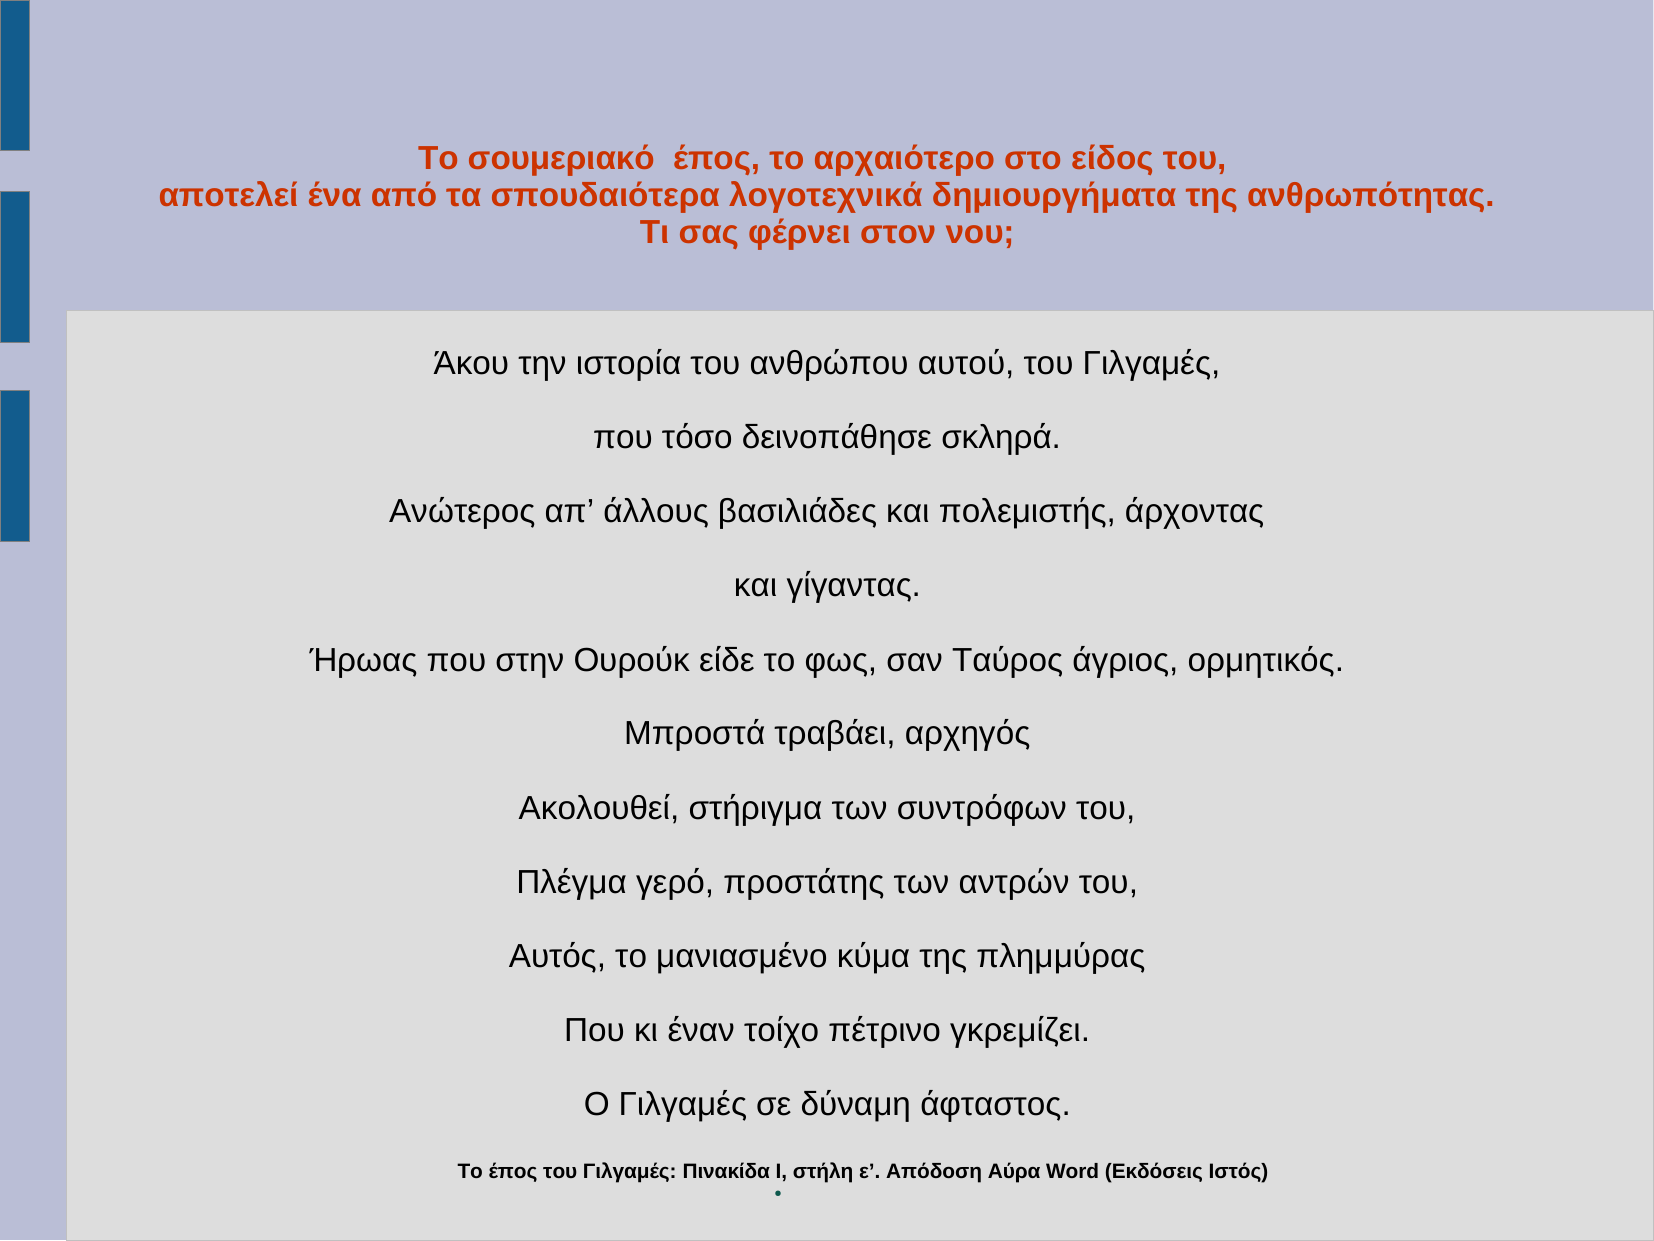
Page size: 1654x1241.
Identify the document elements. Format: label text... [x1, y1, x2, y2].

title Το σουμεριακό έπος, το αρχαιότερο στο είδος του, αποτελεί ένα από τα σπουδαιότερα λογοτεχνικά δημιουργήματα της ανθρωπότητας. Τι σας φέρνει στον νου; [121, 91, 1534, 299]
list Άκου την ιστορία του ανθρώπου αυτού, του Γιλγαμές, που τόσο δεινοπάθησε σκληρά. Ανώτερος απ’ άλλους βασιλιάδες και πολεμιστής, άρχοντας και γίγαντας. Ήρωας που στην Ουρούκ είδε το φως, σαν Ταύρος άγριος, ορμητικός. Μπροστά τραβάει, αρχηγός Ακολουθεί, στήριγμα των συντρόφων του, Πλέγμα γερό, προστάτης των αντρών του, Αυτός, το μανιασμένο κύμα της πλημμύρας Που κι έναν τοίχο πέτρινο γκρεμίζει. Ο Γιλγαμές σε δύναμη άφταστος. Το έπος του Γιλγαμές: Πινακίδα Ι, στήλη ε’. Απόδοση Αύρα Word (Εκδόσεις Ιστός) [121, 344, 1534, 1241]
